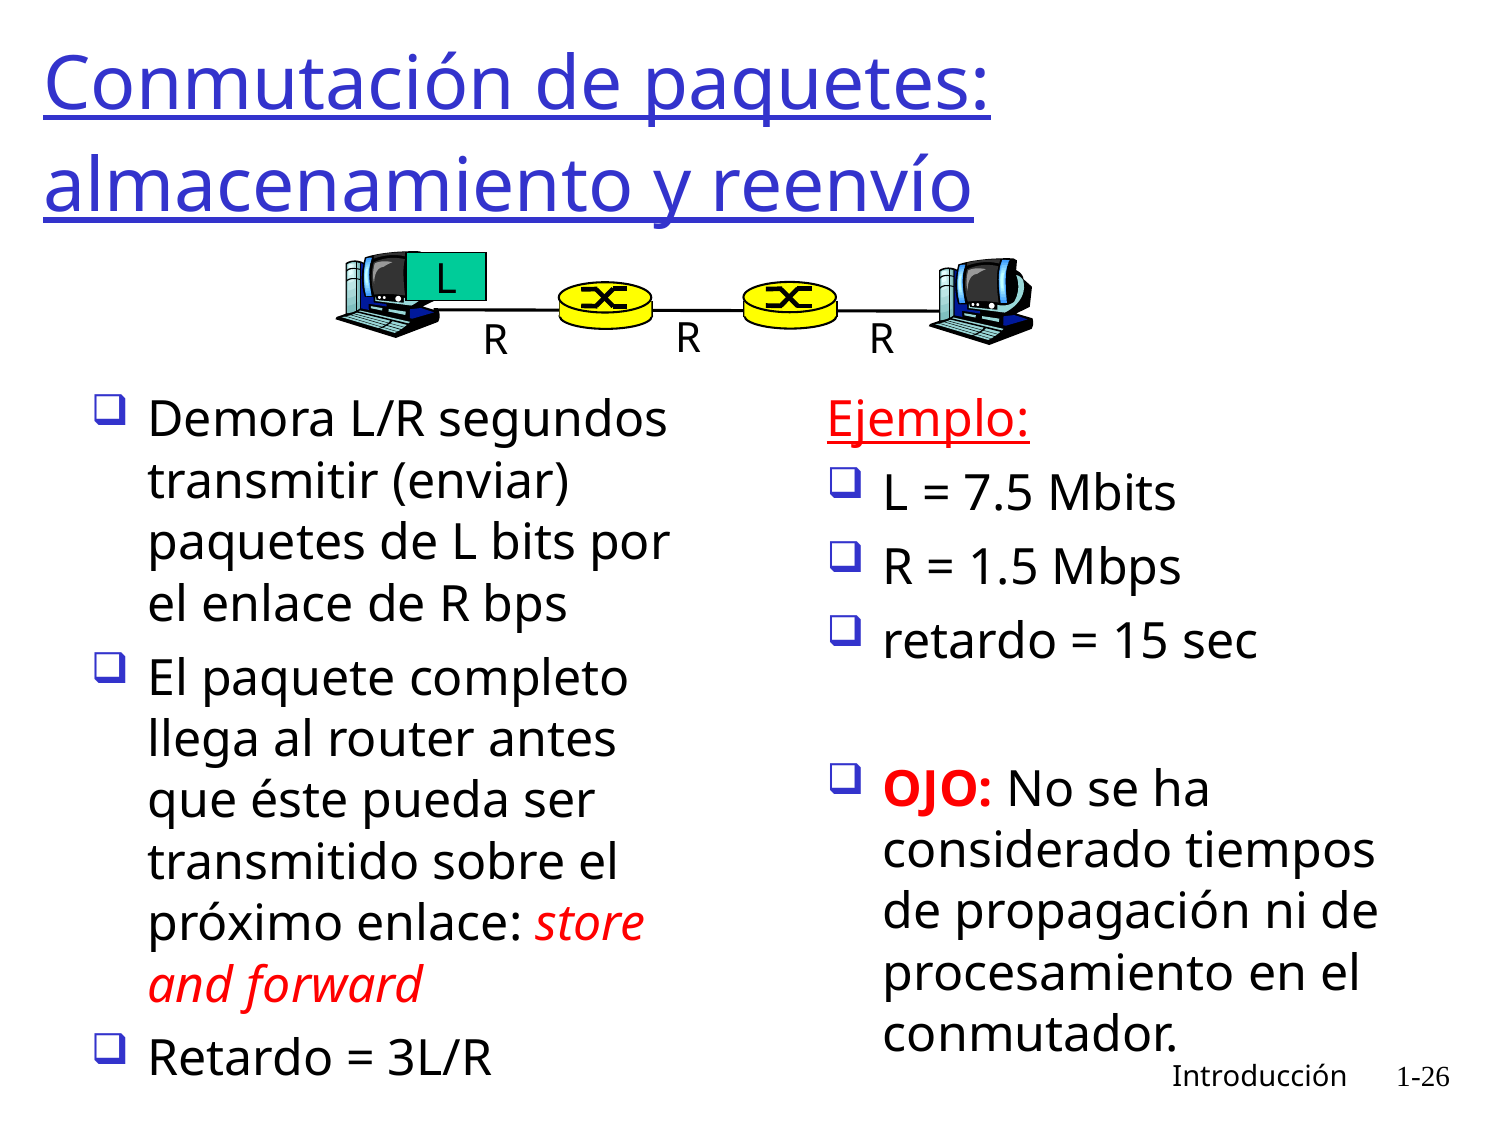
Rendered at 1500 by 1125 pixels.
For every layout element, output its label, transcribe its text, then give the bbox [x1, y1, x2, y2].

title Conmutación de paquetes: almacenamiento y reenvío [28, 36, 1432, 227]
text_box 1-<number> [1362, 1050, 1466, 1125]
text_box R [853, 304, 910, 370]
text_box L [406, 252, 486, 301]
text_box R [660, 303, 716, 369]
list Demora L/R segundos transmitir (enviar) paquetes de L bits por el enlace de R bps El paquete completo llega al router antes que éste pueda ser transmitido sobre el próximo enlace: store and forward Retardo = 3L/R [76, 380, 717, 1055]
text_box Introducción [887, 1050, 1362, 1125]
text_box R [467, 305, 524, 372]
picture [928, 257, 1035, 346]
picture [335, 250, 442, 338]
list Ejemplo: L = 7.5 Mbits R = 1.5 Mbps retardo = 15 sec OJO: No se ha considerado tiempos de propagación ni de procesamiento en el conmutador. [811, 380, 1463, 1026]
text_box [558, 282, 652, 329]
text_box [743, 281, 837, 329]
